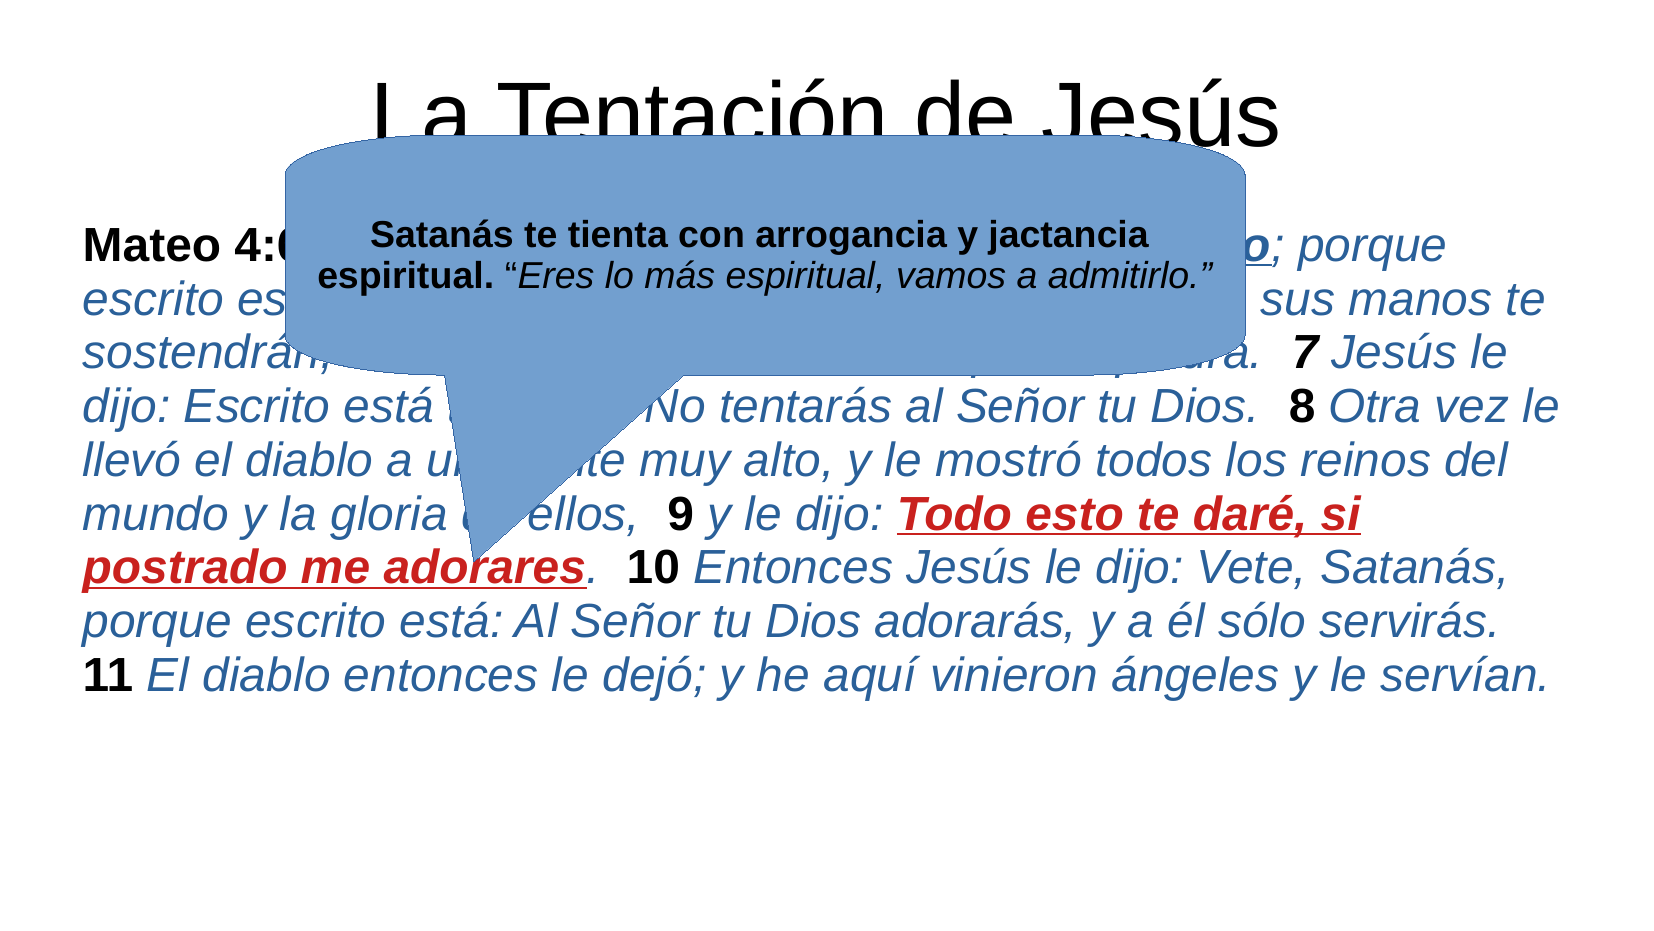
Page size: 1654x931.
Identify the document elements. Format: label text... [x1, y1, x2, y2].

list Mateo 4:6 y le dijo: Si eres Hijo de Dios, échate abajo; porque escrito está: A sus ángeles mandará acerca de ti, y, En sus manos te sostendrán, Para que no tropieces con tu pie en piedra. 7 Jesús le dijo: Escrito está también: No tentarás al Señor tu Dios. 8 Otra vez le llevó el diablo a un monte muy alto, y le mostró todos los reinos del mundo y la gloria de ellos, 9 y le dijo: Todo esto te daré, si postrado me adorares. 10 Entonces Jesús le dijo: Vete, Satanás, porque escrito está: Al Señor tu Dios adorarás, y a él sólo servirás. 11 El diablo entonces le dejó; y he aquí vinieron ángeles y le servían. [82, 217, 1571, 758]
title La Tentación de Jesús [82, 37, 1571, 193]
text_box Satanás te tienta con arrogancia y jactancia espiritual. “Eres lo más espiritual, vamos a admitirlo.” [285, 135, 1246, 562]
